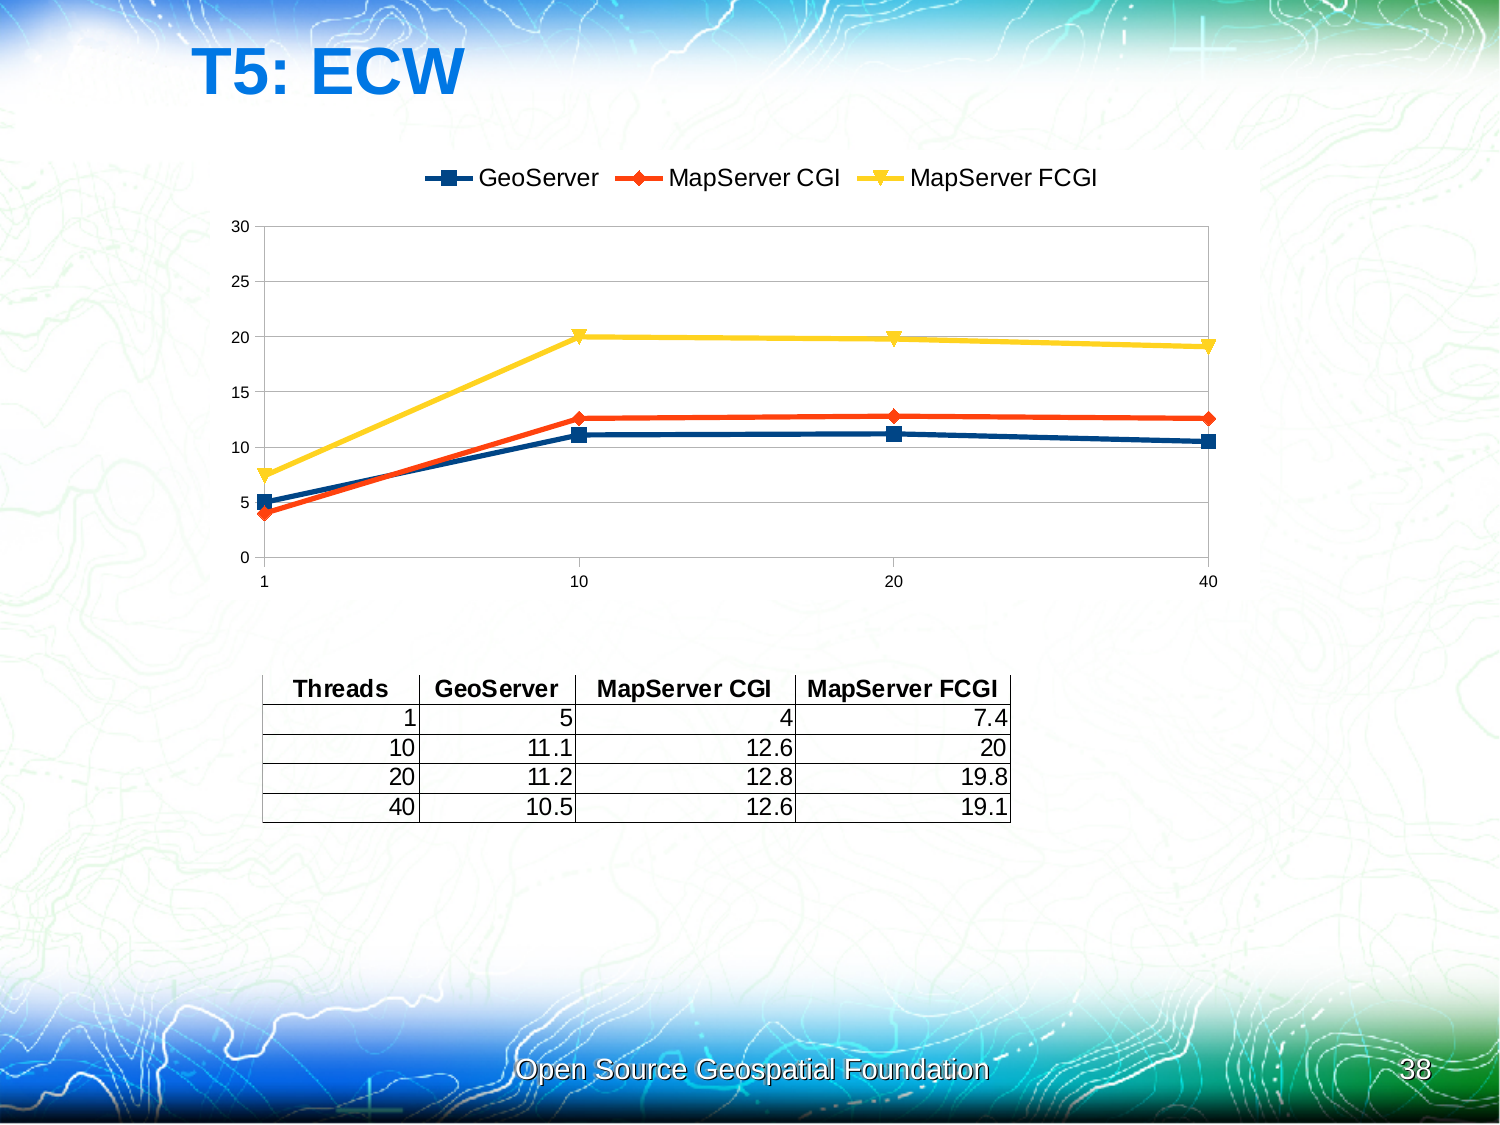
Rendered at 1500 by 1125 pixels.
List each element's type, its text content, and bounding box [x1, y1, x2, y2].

picture [0, 0, 1500, 1125]
title T5: ECW [177, 20, 1477, 122]
chart [210, 149, 1261, 601]
chart [262, 675, 1013, 826]
